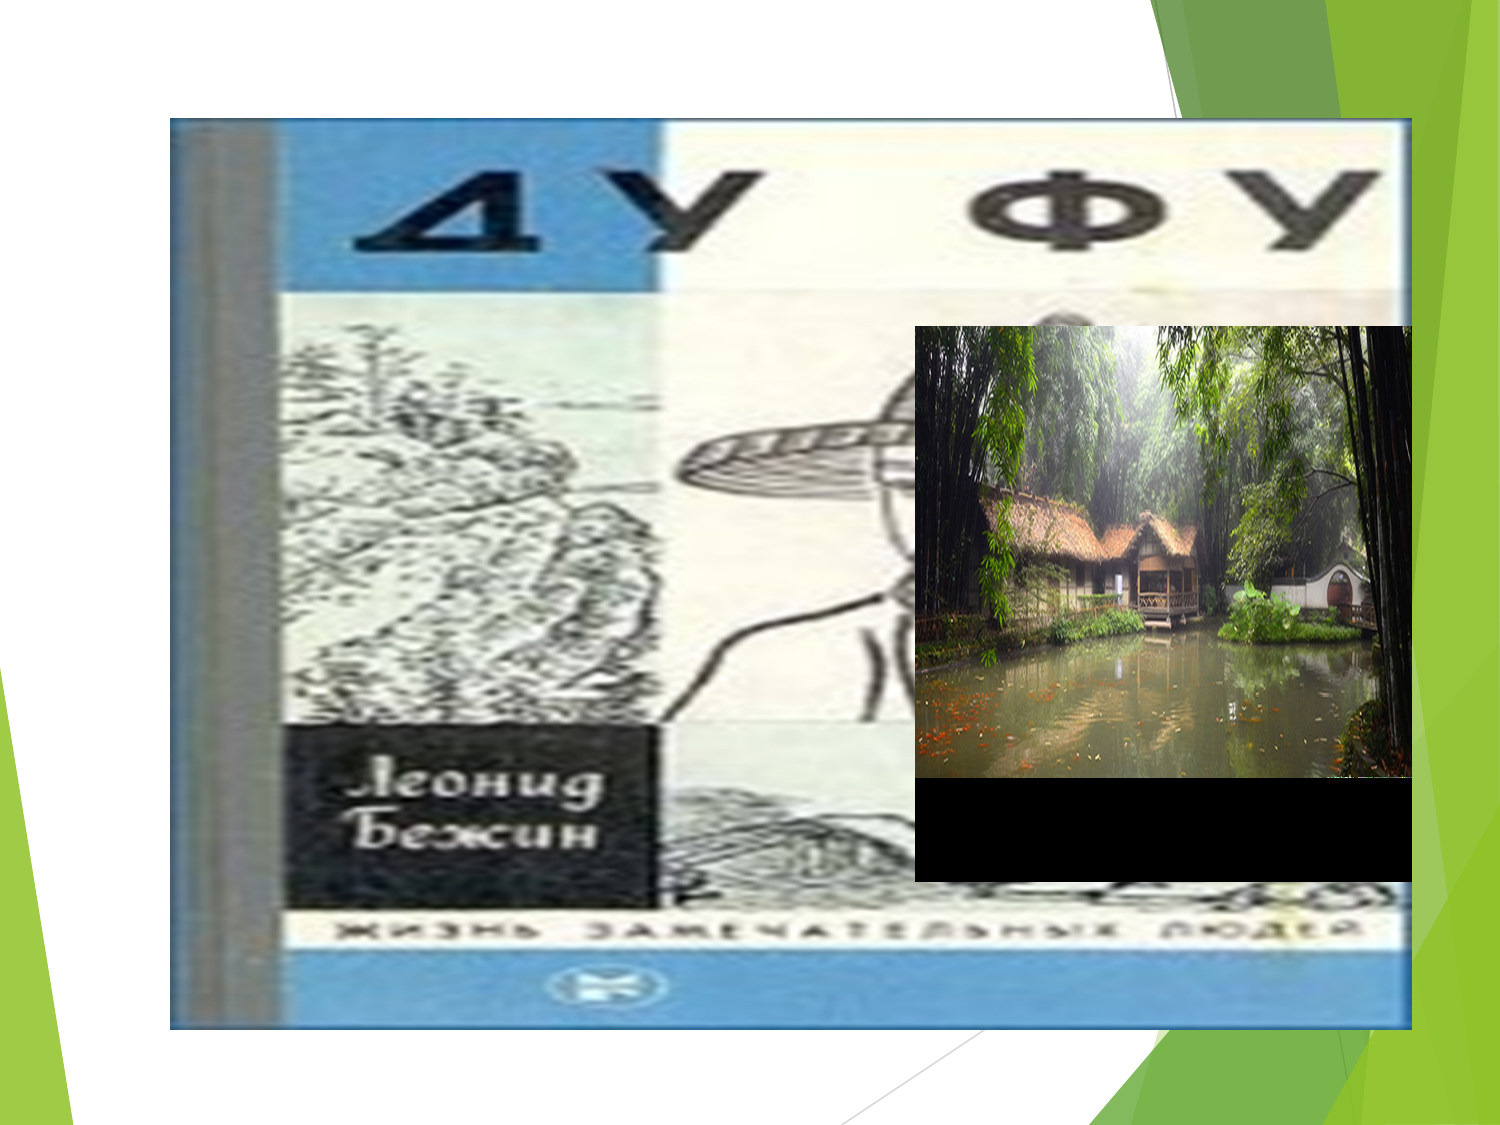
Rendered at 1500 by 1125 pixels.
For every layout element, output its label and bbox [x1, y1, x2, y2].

picture [170, 118, 1412, 1030]
